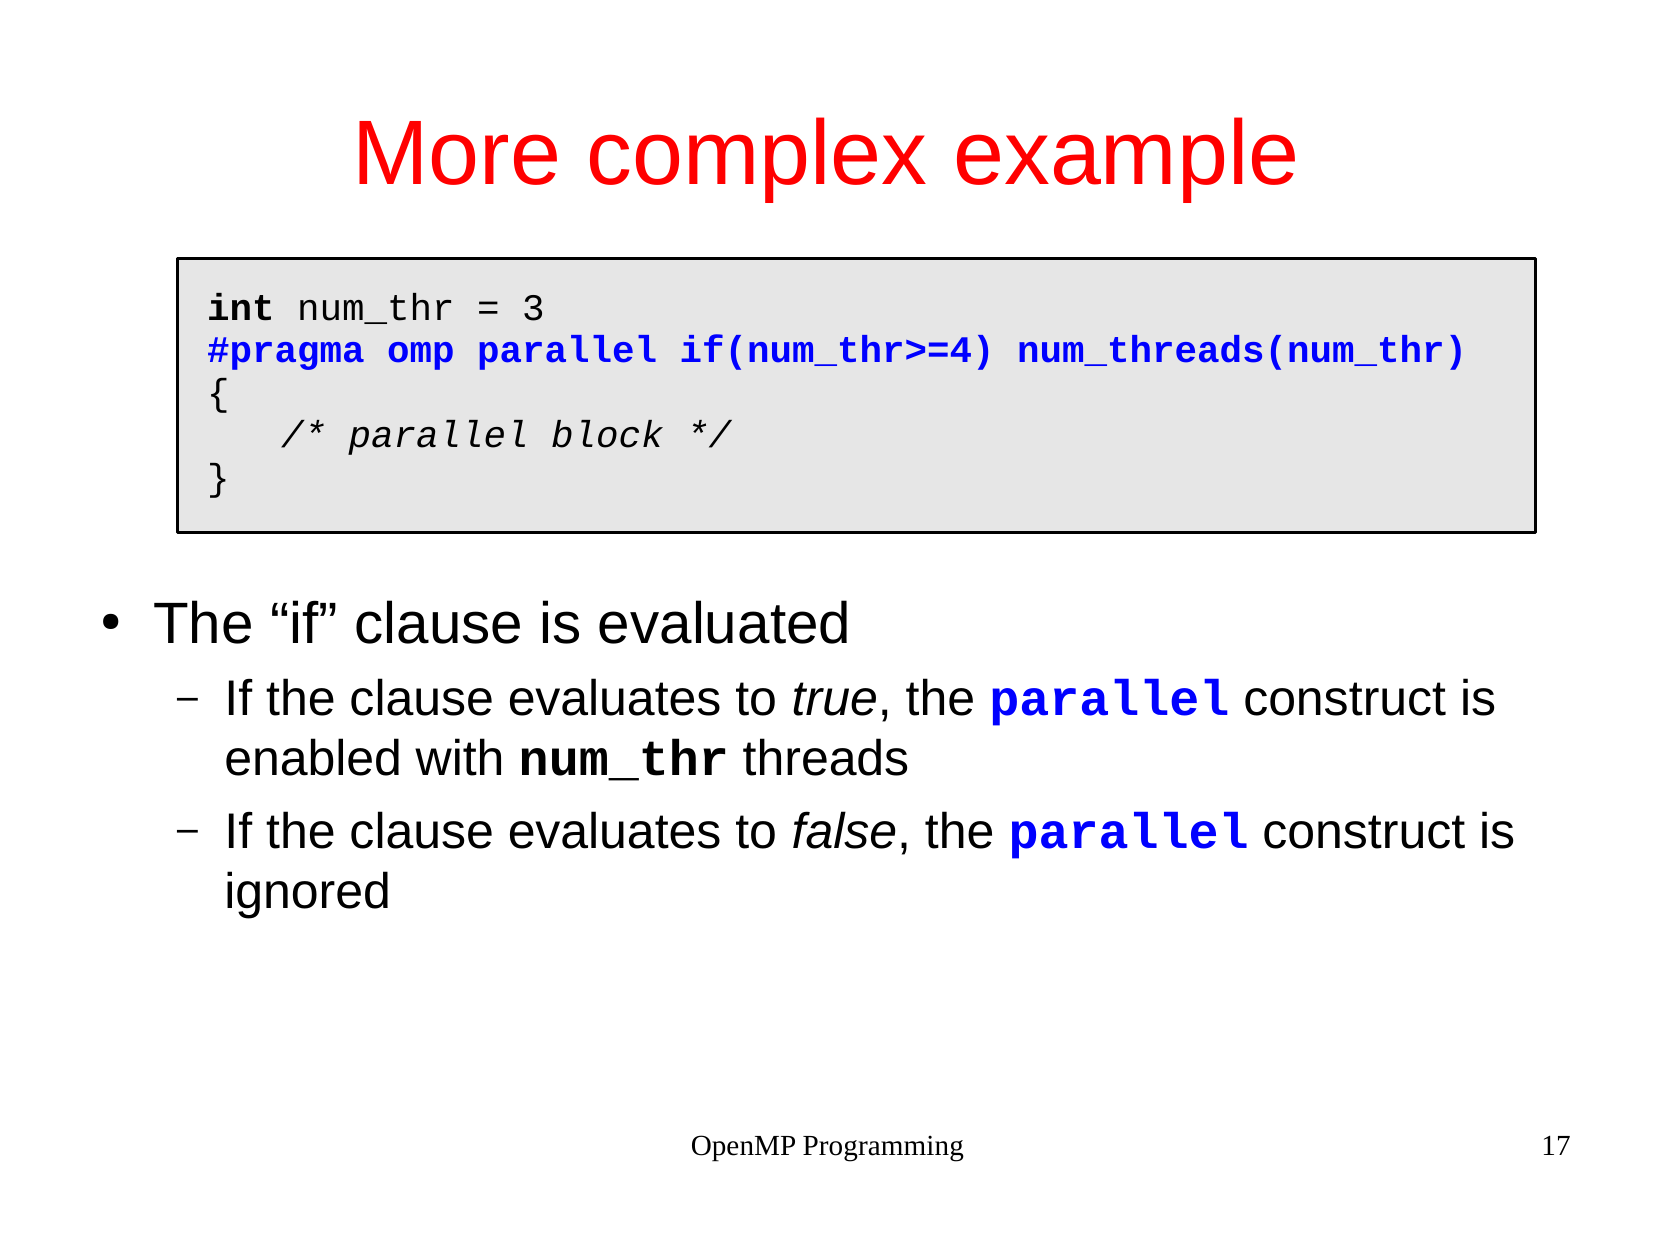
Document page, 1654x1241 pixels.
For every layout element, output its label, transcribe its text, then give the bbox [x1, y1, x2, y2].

list The “if” clause is evaluated If the clause evaluates to true, the parallel construct is enabled with num_thr threads If the clause evaluates to false, the parallel construct is ignored [82, 590, 1571, 1109]
title More complex example [82, 49, 1571, 257]
text_box int num_thr = 3 #pragma omp parallel if(num_thr>=4) num_threads(num_thr) { /* parallel block */ } [177, 258, 1536, 533]
